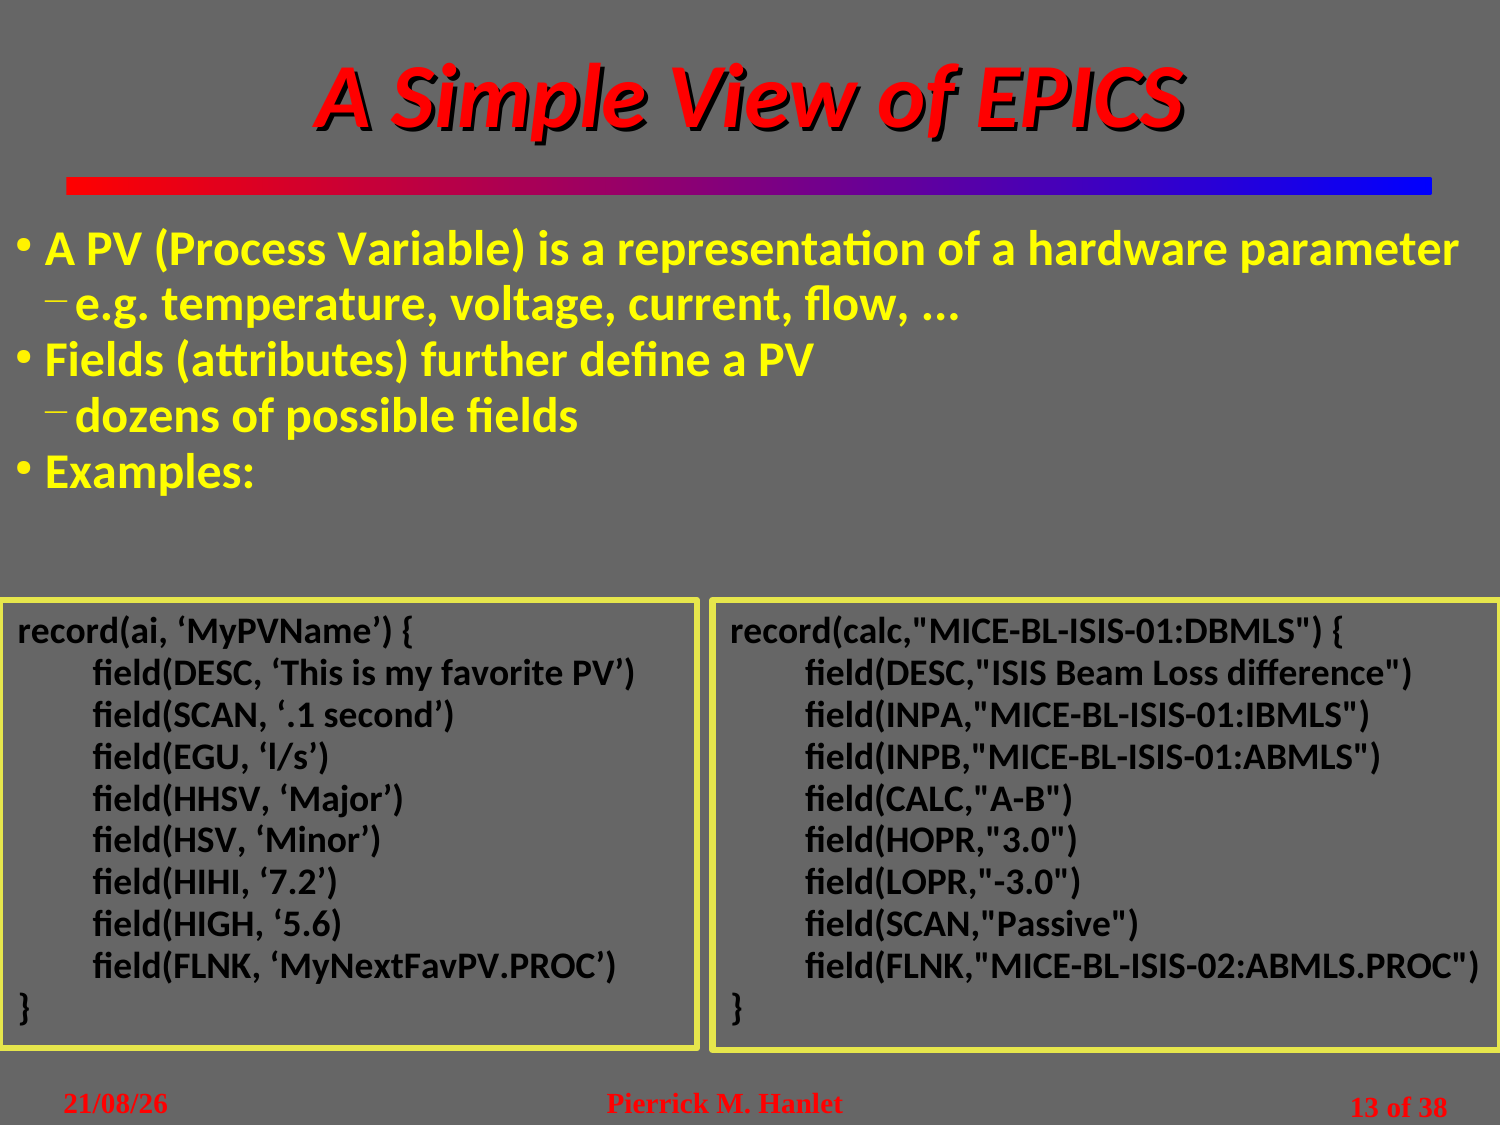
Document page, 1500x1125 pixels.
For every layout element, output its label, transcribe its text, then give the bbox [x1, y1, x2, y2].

text_box A PV (Process Variable) is a representation of a hardware parameter e.g. temperature, voltage, current, flow, ... Fields (attributes) further define a PV dozens of possible fields Examples: [0, 213, 1500, 563]
text_box record(calc,"MICE-BL-ISIS-01:DBMLS") { field(DESC,"ISIS Beam Loss difference") field(INPA,"MICE-BL-ISIS-01:IBMLS") field(INPB,"MICE-BL-ISIS-01:ABMLS") field(CALC,"A-B") field(HOPR,"3.0") field(LOPR,"-3.0") field(SCAN,"Passive") field(FLNK,"MICE-BL-ISIS-02:ABMLS.PROC") } [712, 600, 1500, 1051]
text_box record(ai, ‘MyPVName’) { field(DESC, ‘This is my favorite PV’) field(SCAN, ‘.1 second’) field(EGU, ‘l/s’) field(HHSV, ‘Major’) field(HSV, ‘Minor’) field(HIHI, ‘7.2’) field(HIGH, ‘5.6) field(FLNK, ‘MyNextFavPV.PROC’) } [0, 600, 697, 1049]
title A Simple View of EPICS [15, 16, 1486, 172]
